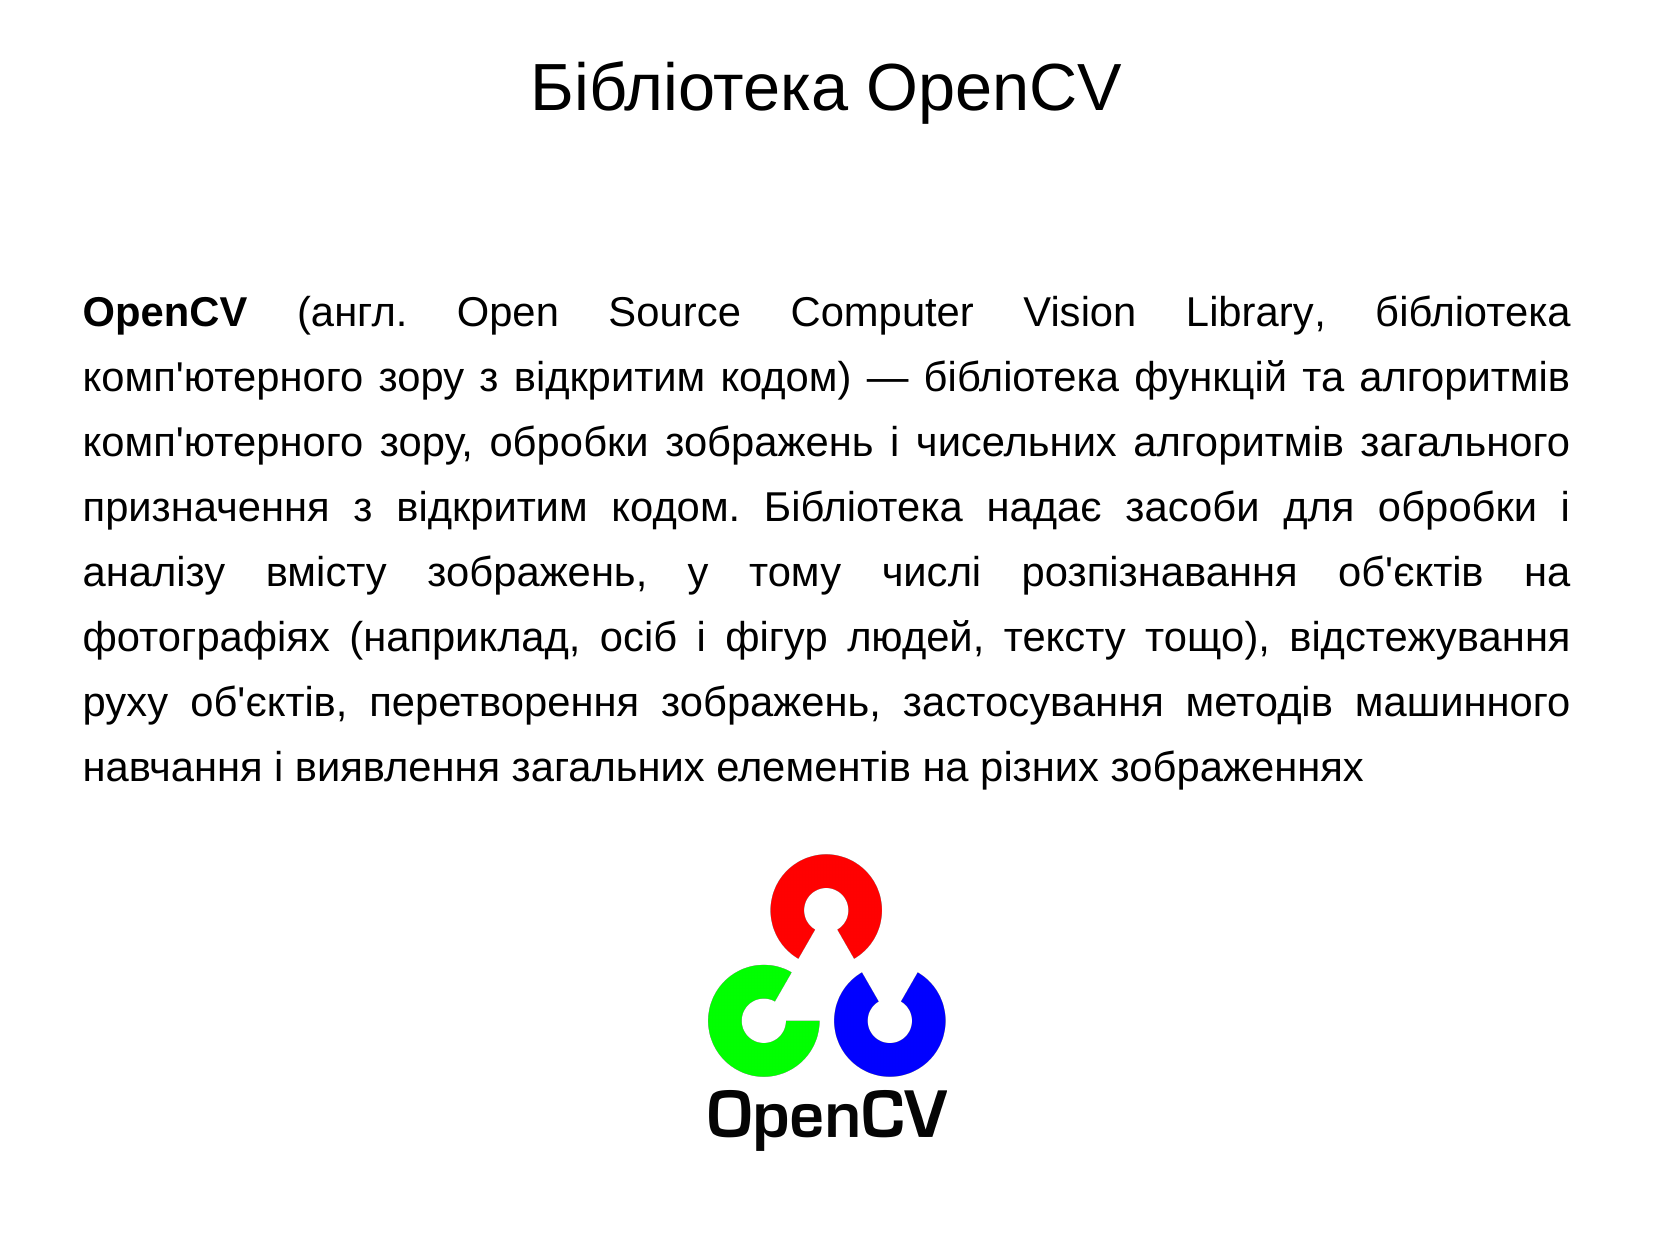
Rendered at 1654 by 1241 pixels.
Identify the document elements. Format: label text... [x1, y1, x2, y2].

list OpenCV (англ. Open Source Computer Vision Library, бібліотека комп'ютерного зору з відкритим кодом) — бібліотека функцій та алгоритмів комп'ютерного зору, обробки зображень і чисельних алгоритмів загального призначення з відкритим кодом. Бібліотека надає засоби для обробки і аналізу вмісту зображень, у тому числі розпізнавання об'єктів на фотографіях (наприклад, осіб і фігур людей, тексту тощо), відстежування руху об'єктів, перетворення зображень, застосування методів машинного навчання і виявлення загальних елементів на різних зображеннях [82, 270, 1571, 1066]
title Бібліотека OpenCV [82, 49, 1571, 257]
picture [707, 854, 947, 1151]
